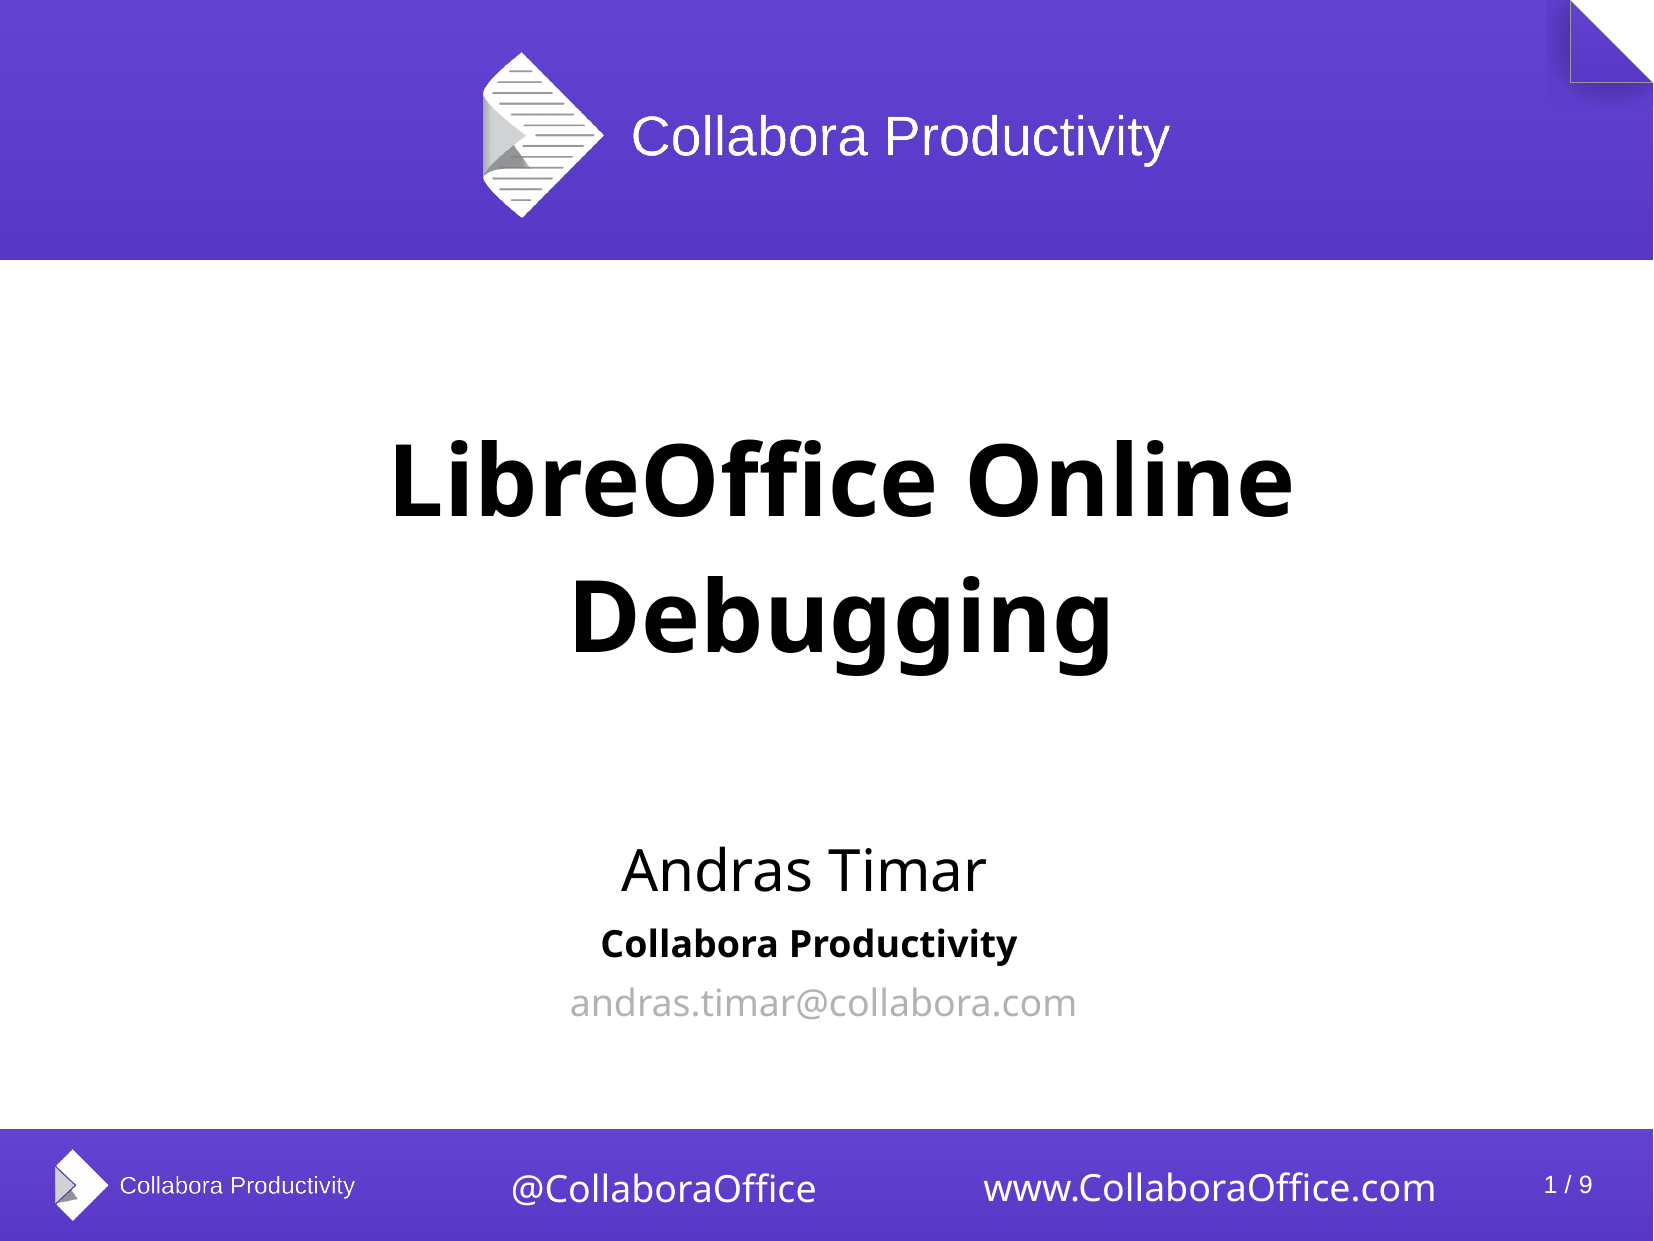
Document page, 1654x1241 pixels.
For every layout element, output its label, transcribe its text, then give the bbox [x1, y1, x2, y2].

text_box Collabora Productivity [585, 909, 1016, 968]
text_box [0, 1129, 1512, 1241]
text_box LibreOffice Online Debugging [373, 401, 1489, 768]
picture [483, 52, 1170, 218]
text_box andras.timar@collabora.com [555, 968, 1085, 1034]
text_box Andras Timar [606, 822, 995, 909]
text_box www.CollaboraOffice.com [968, 1154, 1433, 1228]
picture [55, 1149, 355, 1222]
text_box @CollaboraOffice [496, 1155, 959, 1229]
